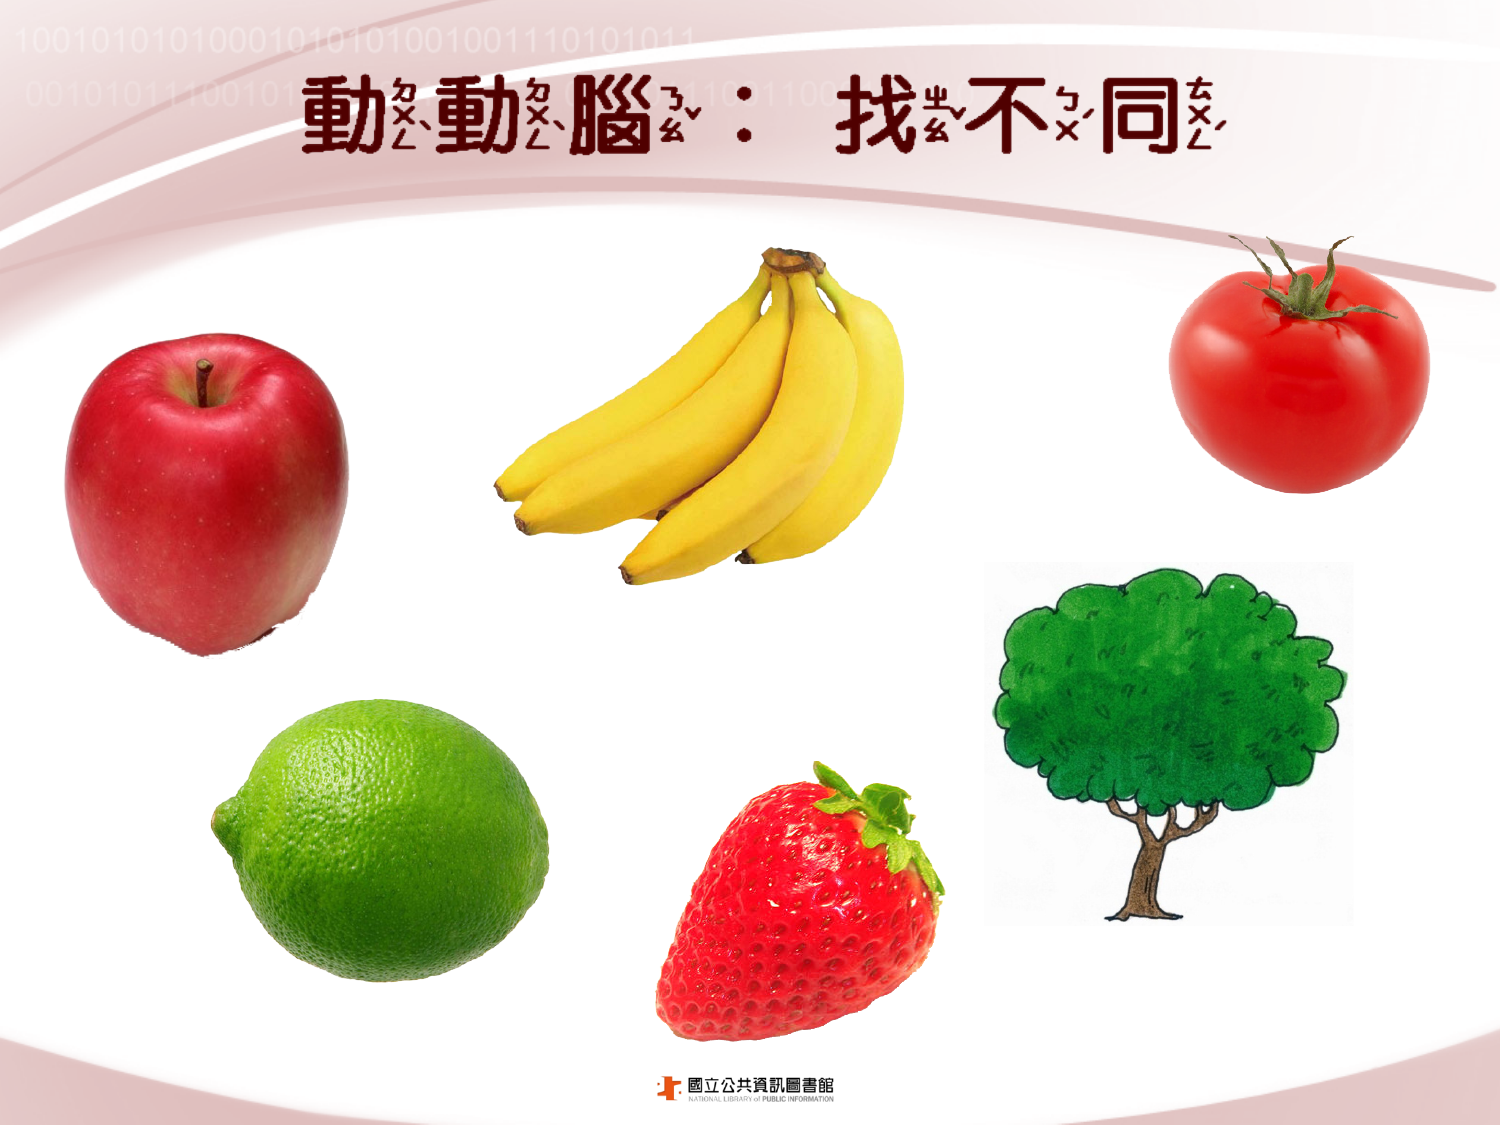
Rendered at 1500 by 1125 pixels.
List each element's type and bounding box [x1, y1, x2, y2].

picture [246, 35, 1284, 169]
picture [492, 246, 905, 586]
picture [609, 562, 1354, 1053]
picture [1054, 199, 1500, 525]
picture [0, 304, 587, 1008]
